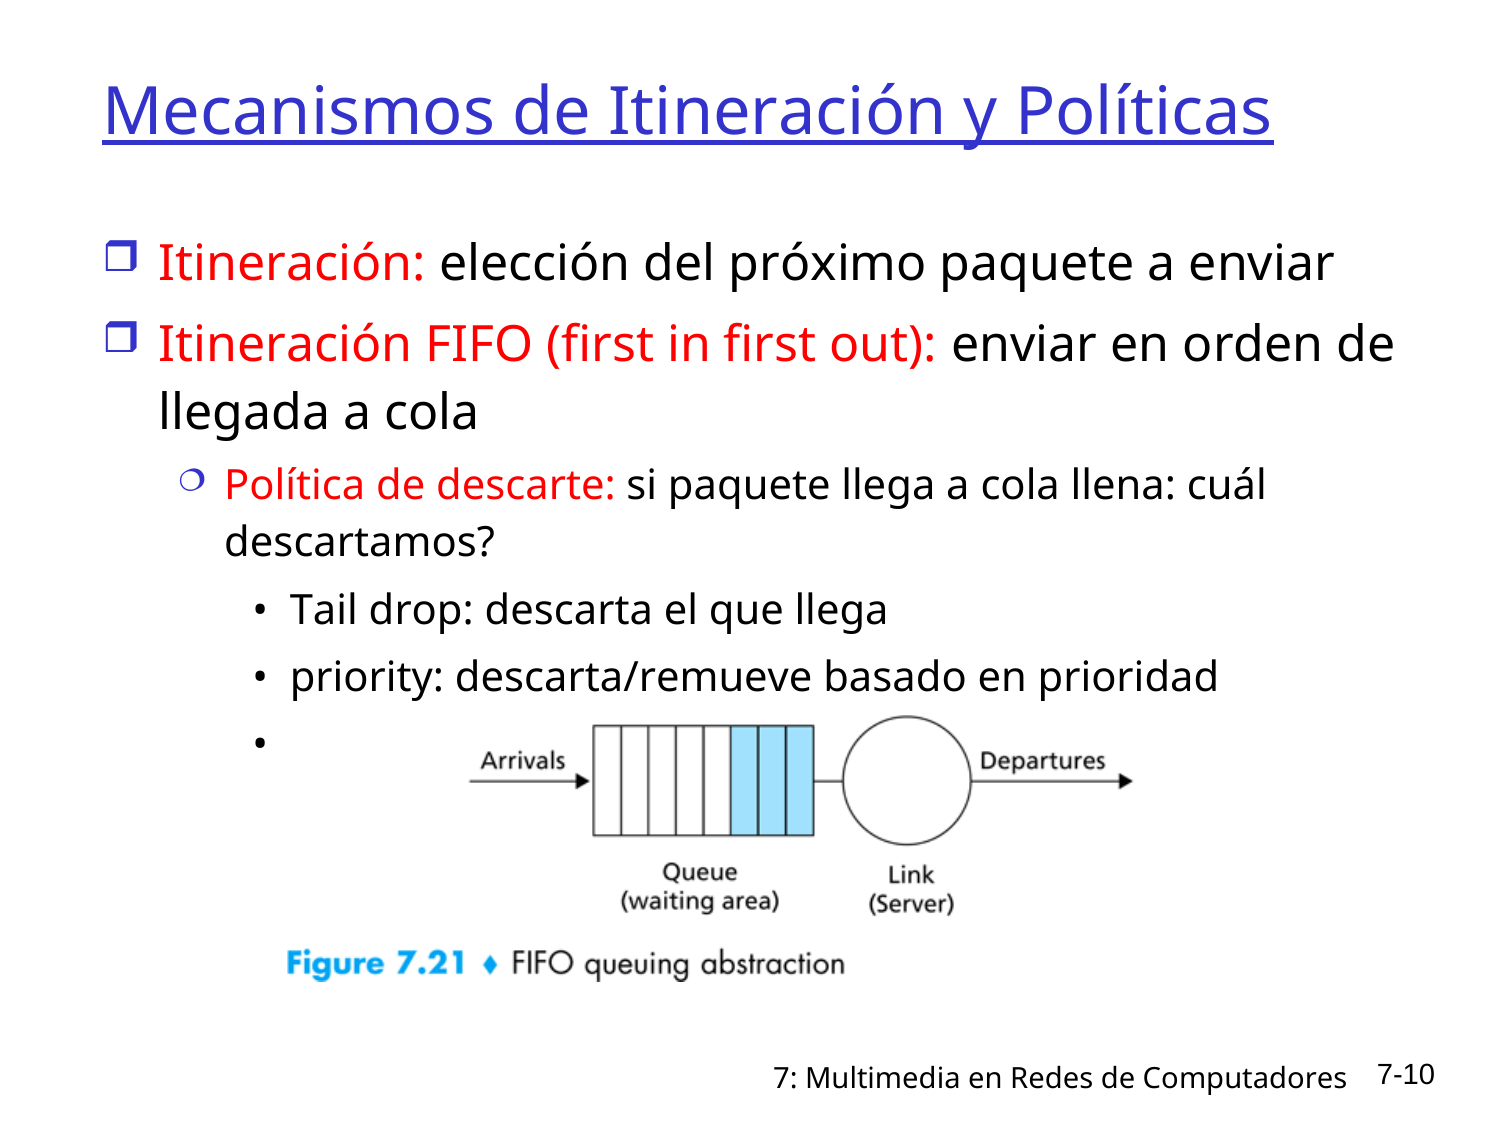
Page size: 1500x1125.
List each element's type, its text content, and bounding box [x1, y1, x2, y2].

picture [286, 714, 1137, 982]
list Itineración: elección del próximo paquete a enviar Itineración FIFO (first in first out): enviar en orden de llegada a cola Política de descarte: si paquete llega a cola llena: cuál descartamos? Tail drop: descarta el que llega priority: descarta/remueve basado en prioridad random: descarta/remueve aleatoriamente [87, 219, 1443, 710]
title Mecanismos de Itineración y Políticas [87, 23, 1363, 195]
